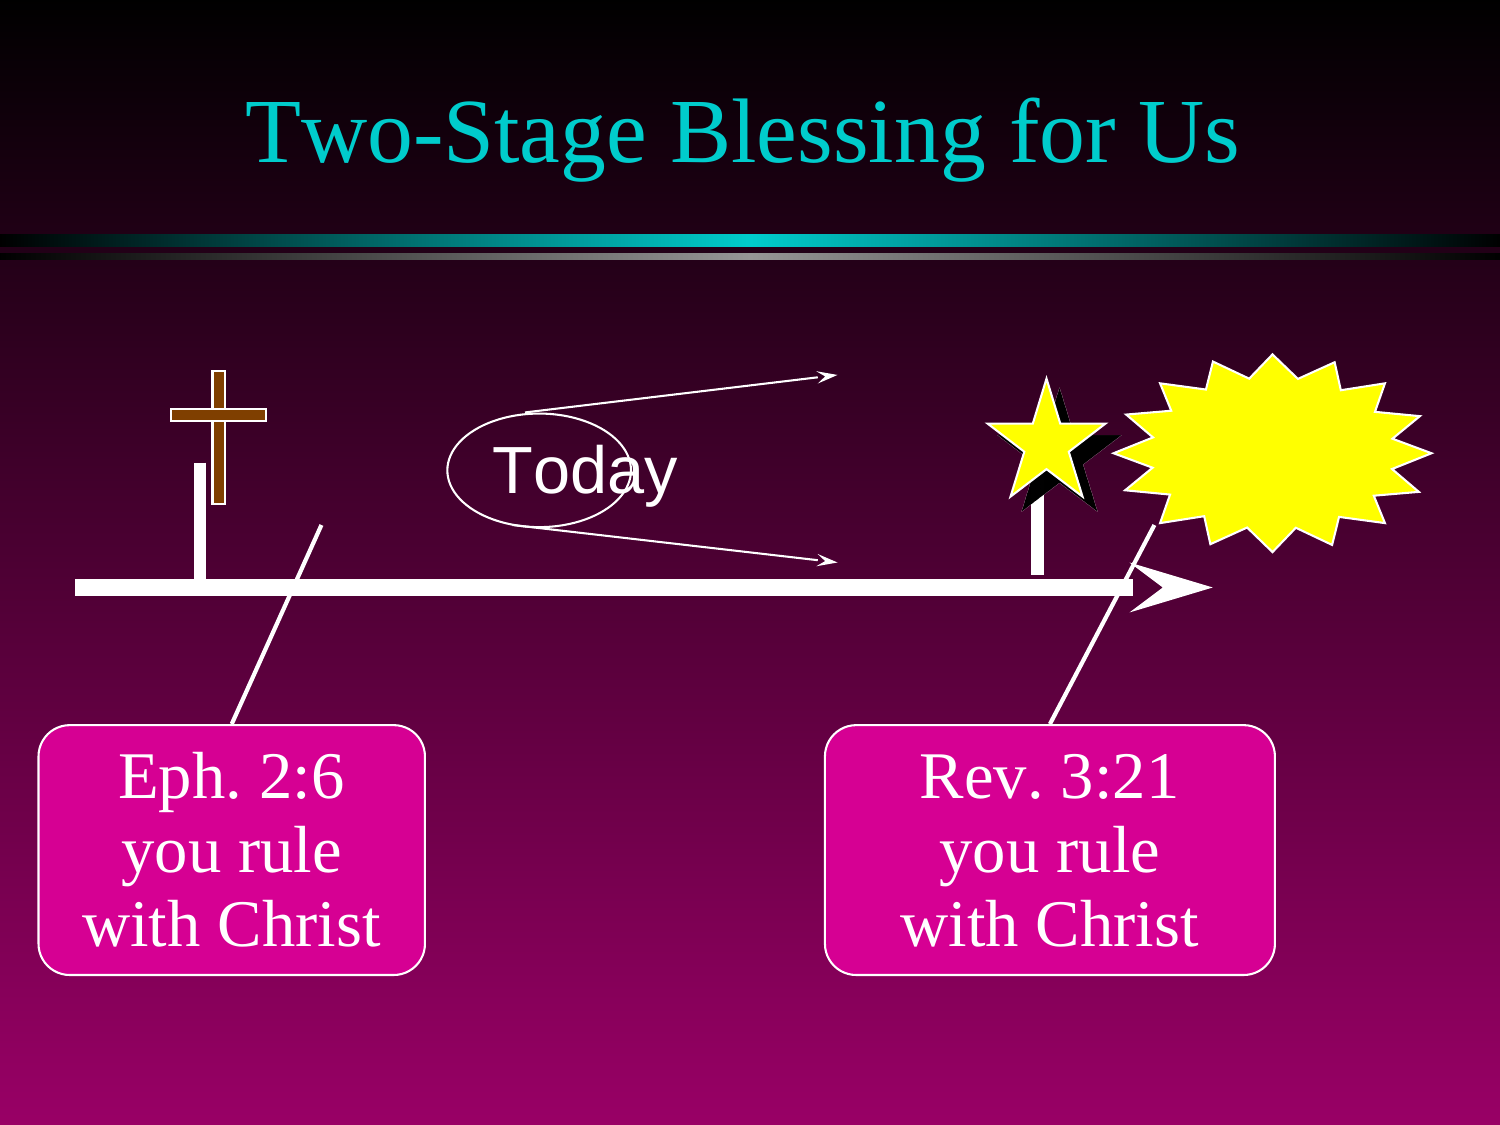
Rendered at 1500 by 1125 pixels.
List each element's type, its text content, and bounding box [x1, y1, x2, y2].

text_box [987, 378, 1106, 497]
text_box [171, 371, 267, 504]
text_box Today [447, 413, 632, 527]
text_box Eph. 2:6 you rule with Christ [38, 725, 425, 976]
text_box [1113, 354, 1432, 553]
title Two-Stage Blessing for Us [99, 37, 1388, 225]
text_box Rev. 3:21 you rule with Christ [824, 725, 1275, 976]
text_box Today [616, 476, 631, 489]
